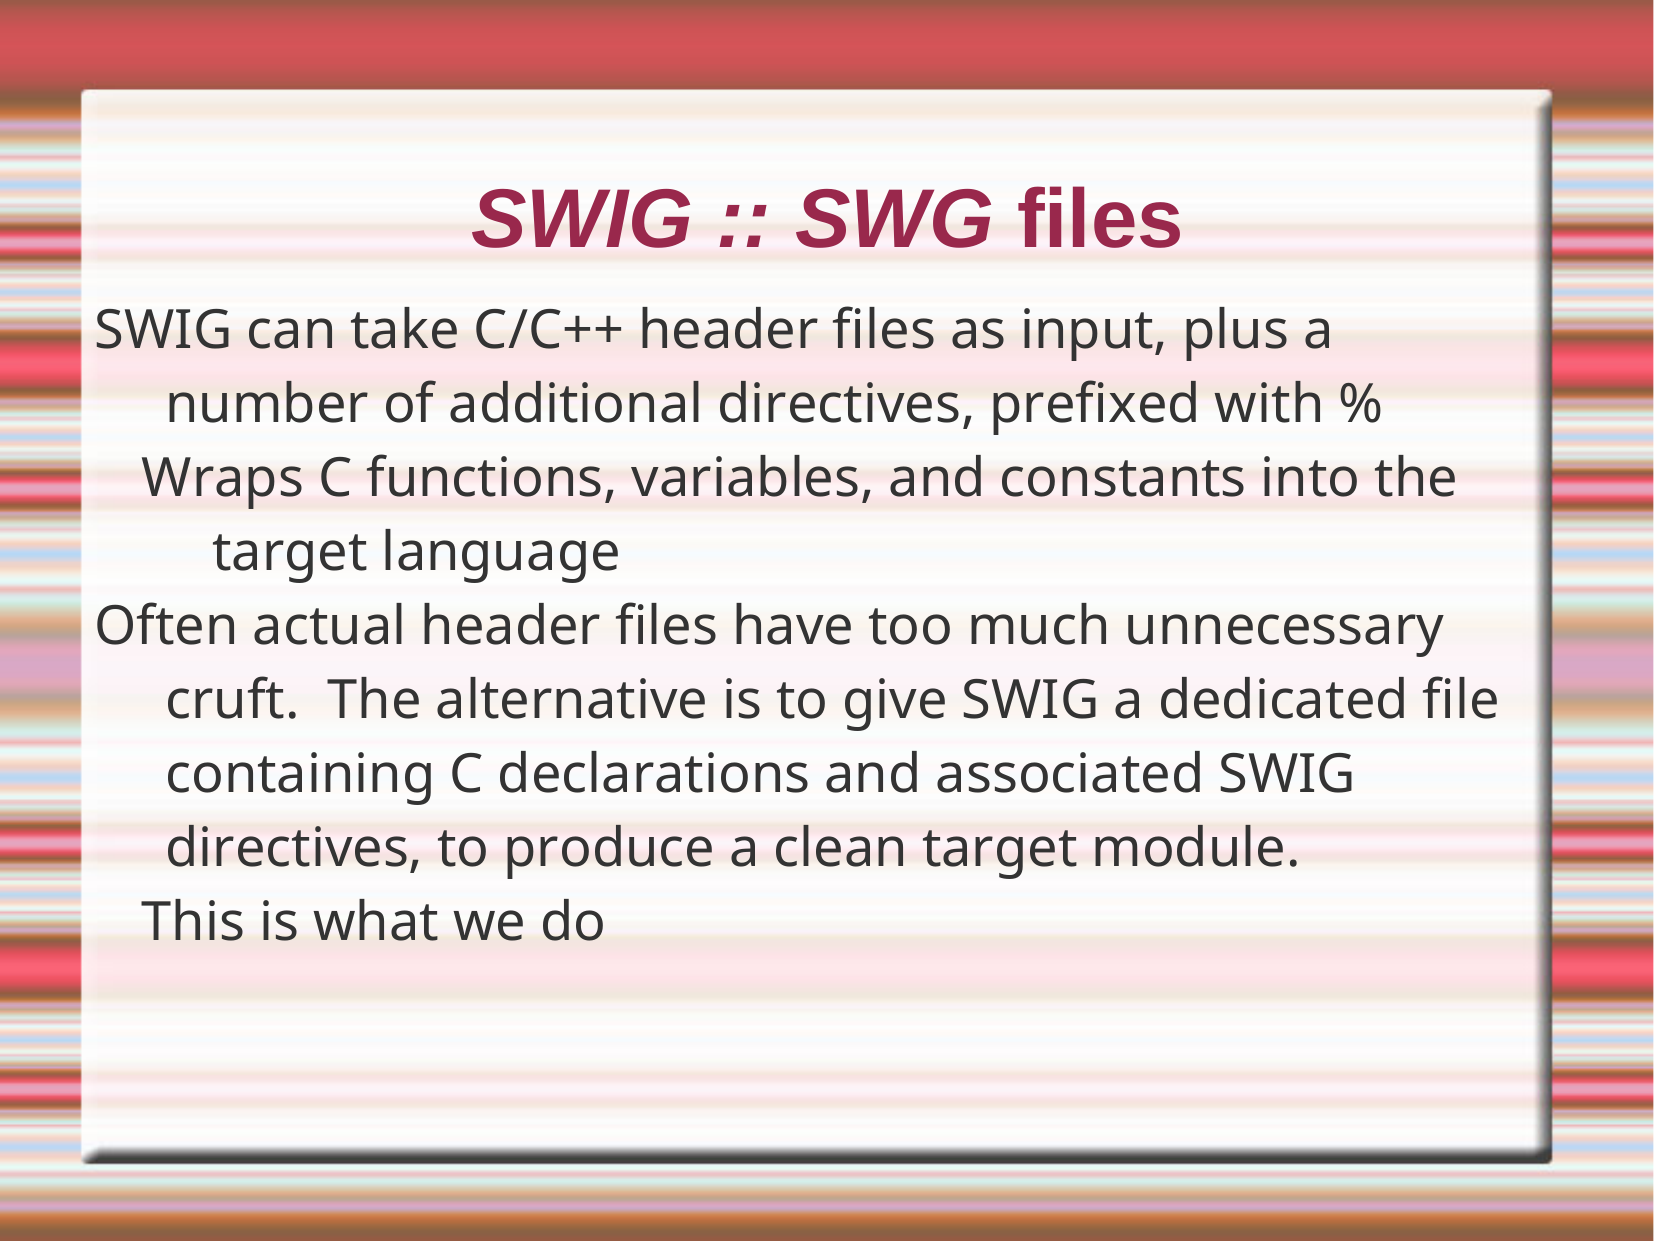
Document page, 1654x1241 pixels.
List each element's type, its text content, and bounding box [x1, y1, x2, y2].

title SWIG :: SWG files [121, 114, 1534, 322]
picture [0, 0, 1654, 1241]
list SWIG can take C/C++ header files as input, plus a number of additional directives, prefixed with % Wraps C functions, variables, and constants into the target language Often actual header files have too much unnecessary cruft. The alternative is to give SWIG a dedicated file containing C declarations and associated SWIG directives, to produce a clean target module. This is what we do [82, 290, 1523, 1094]
